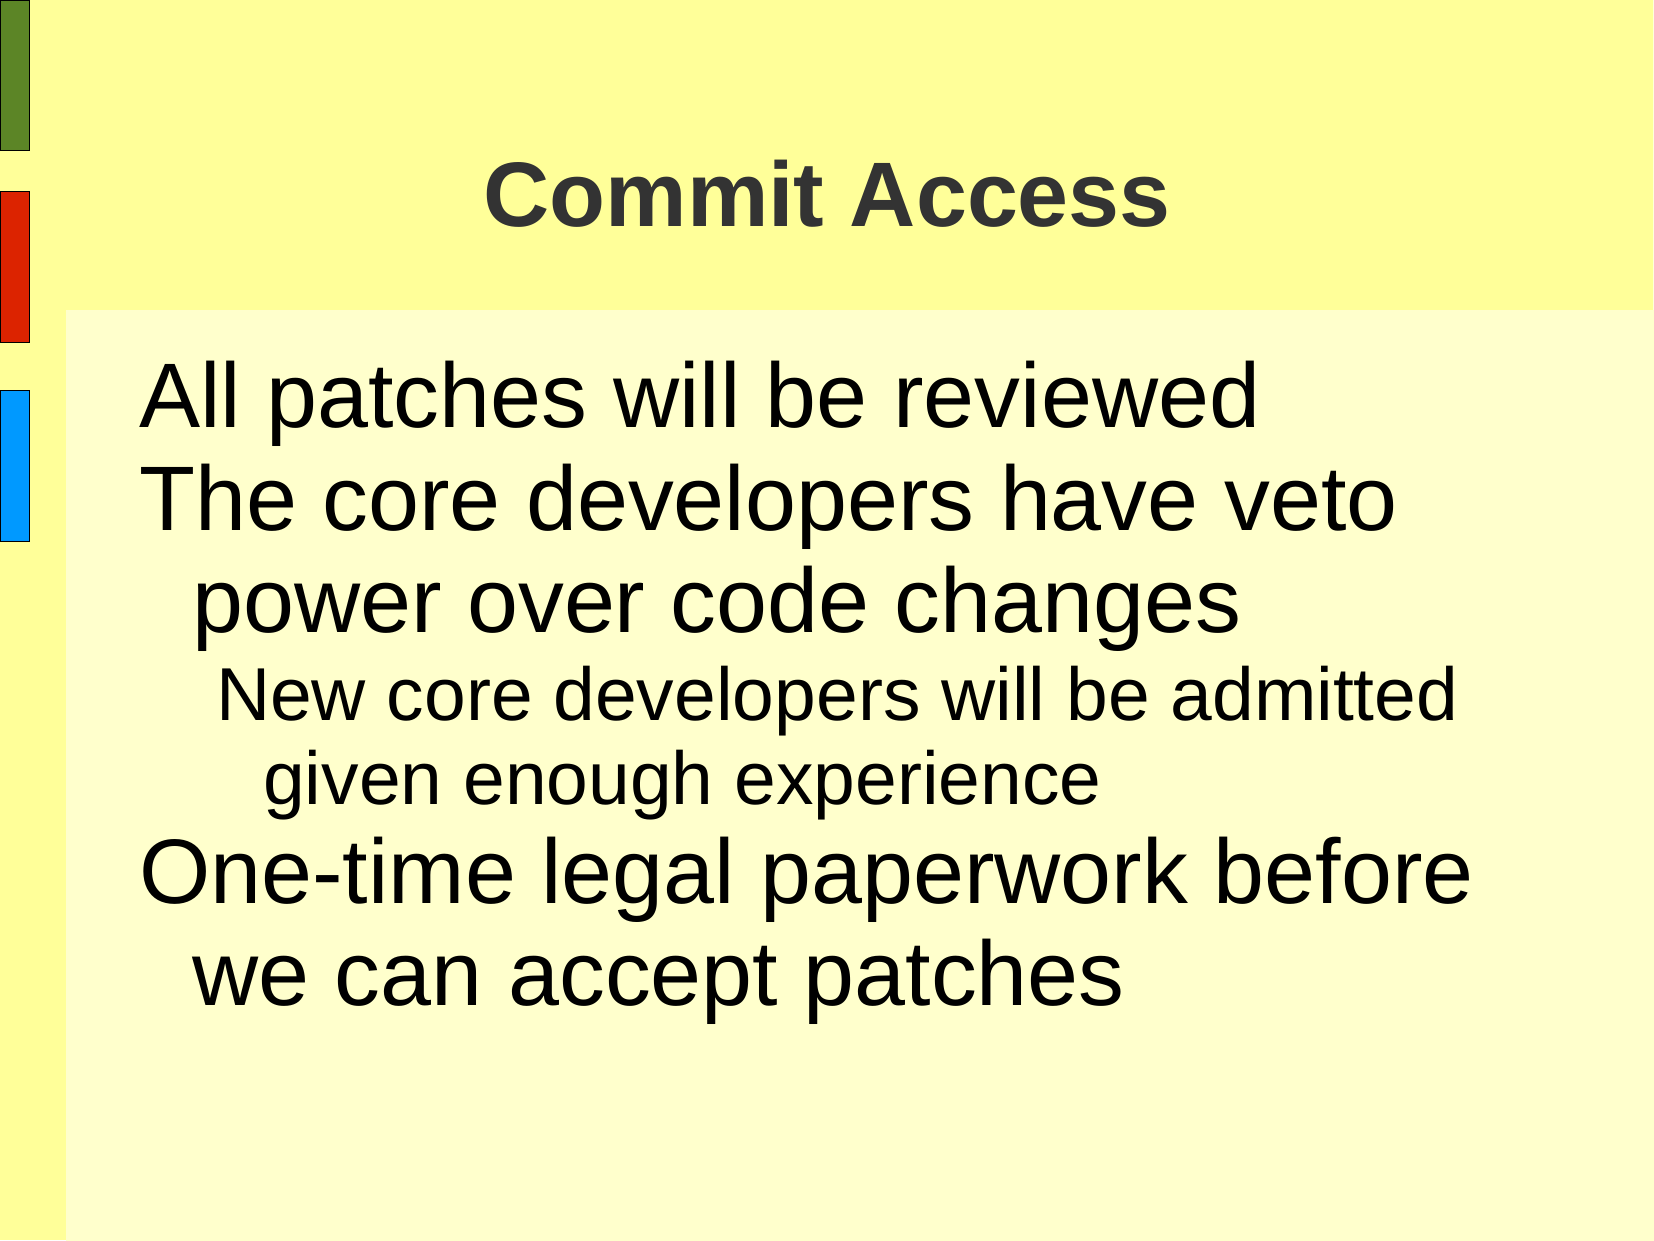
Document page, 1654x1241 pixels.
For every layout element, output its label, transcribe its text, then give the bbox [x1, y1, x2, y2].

title Commit Access [121, 91, 1534, 299]
list All patches will be reviewed The core developers have veto power over code changes New core developers will be admitted given enough experience One-time legal paperwork before we can accept patches [121, 344, 1534, 1127]
